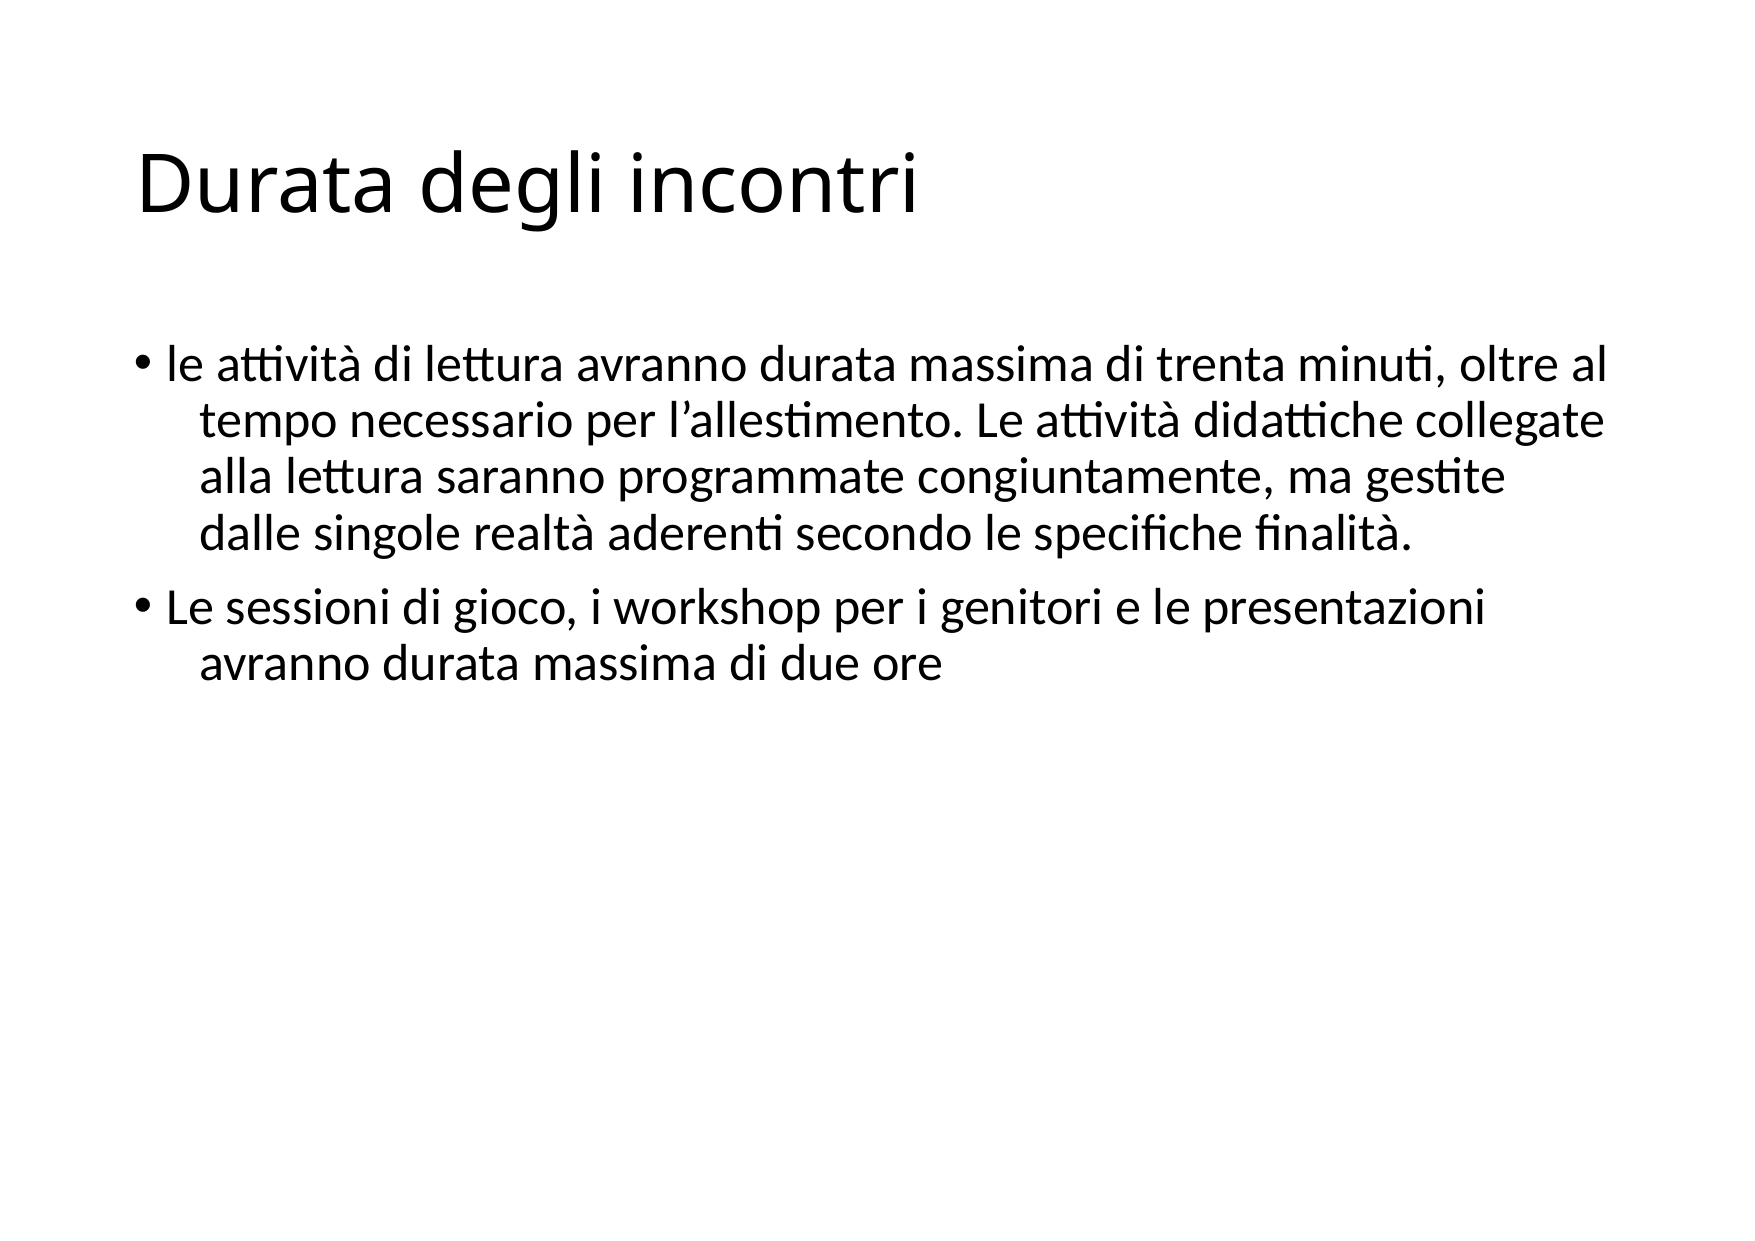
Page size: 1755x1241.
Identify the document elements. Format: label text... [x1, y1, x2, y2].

title Durata degli incontri [120, 66, 1634, 306]
list le attività di lettura avranno durata massima di trenta minuti, oltre al tempo necessario per l’allestimento. Le attività didattiche collegate alla lettura saranno programmate congiuntamente, ma gestite dalle singole realtà aderenti secondo le specifiche finalità. Le sessioni di gioco, i workshop per i genitori e le presentazioni avranno durata massima di due ore [120, 330, 1634, 1118]
